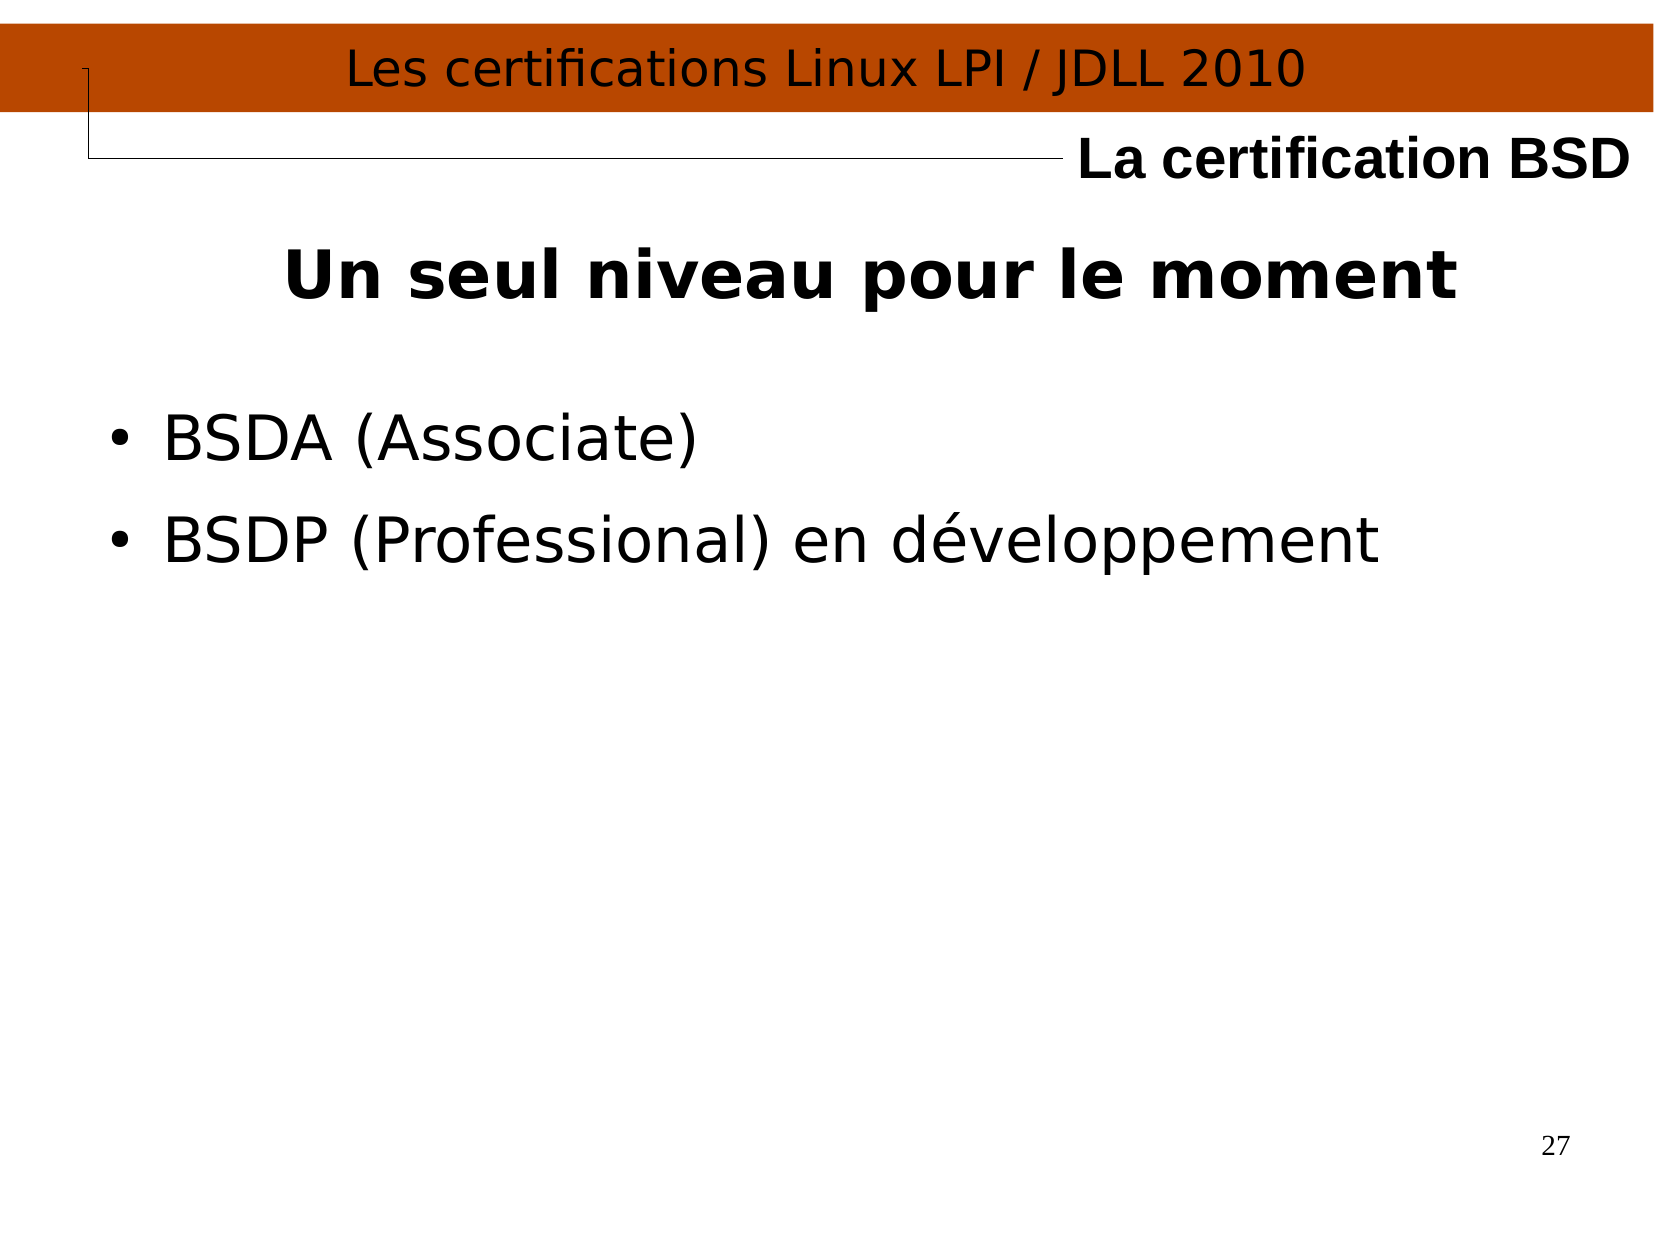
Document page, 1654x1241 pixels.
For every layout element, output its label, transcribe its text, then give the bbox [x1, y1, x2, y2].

list Un seul niveau pour le moment BSDA (Associate) BSDP (Professional) en développement [91, 236, 1580, 1047]
text_box La certification BSD [1062, 118, 1654, 198]
text_box [0, 23, 1654, 113]
title Les certifications Linux LPI / JDLL 2010 [82, 39, 1571, 99]
